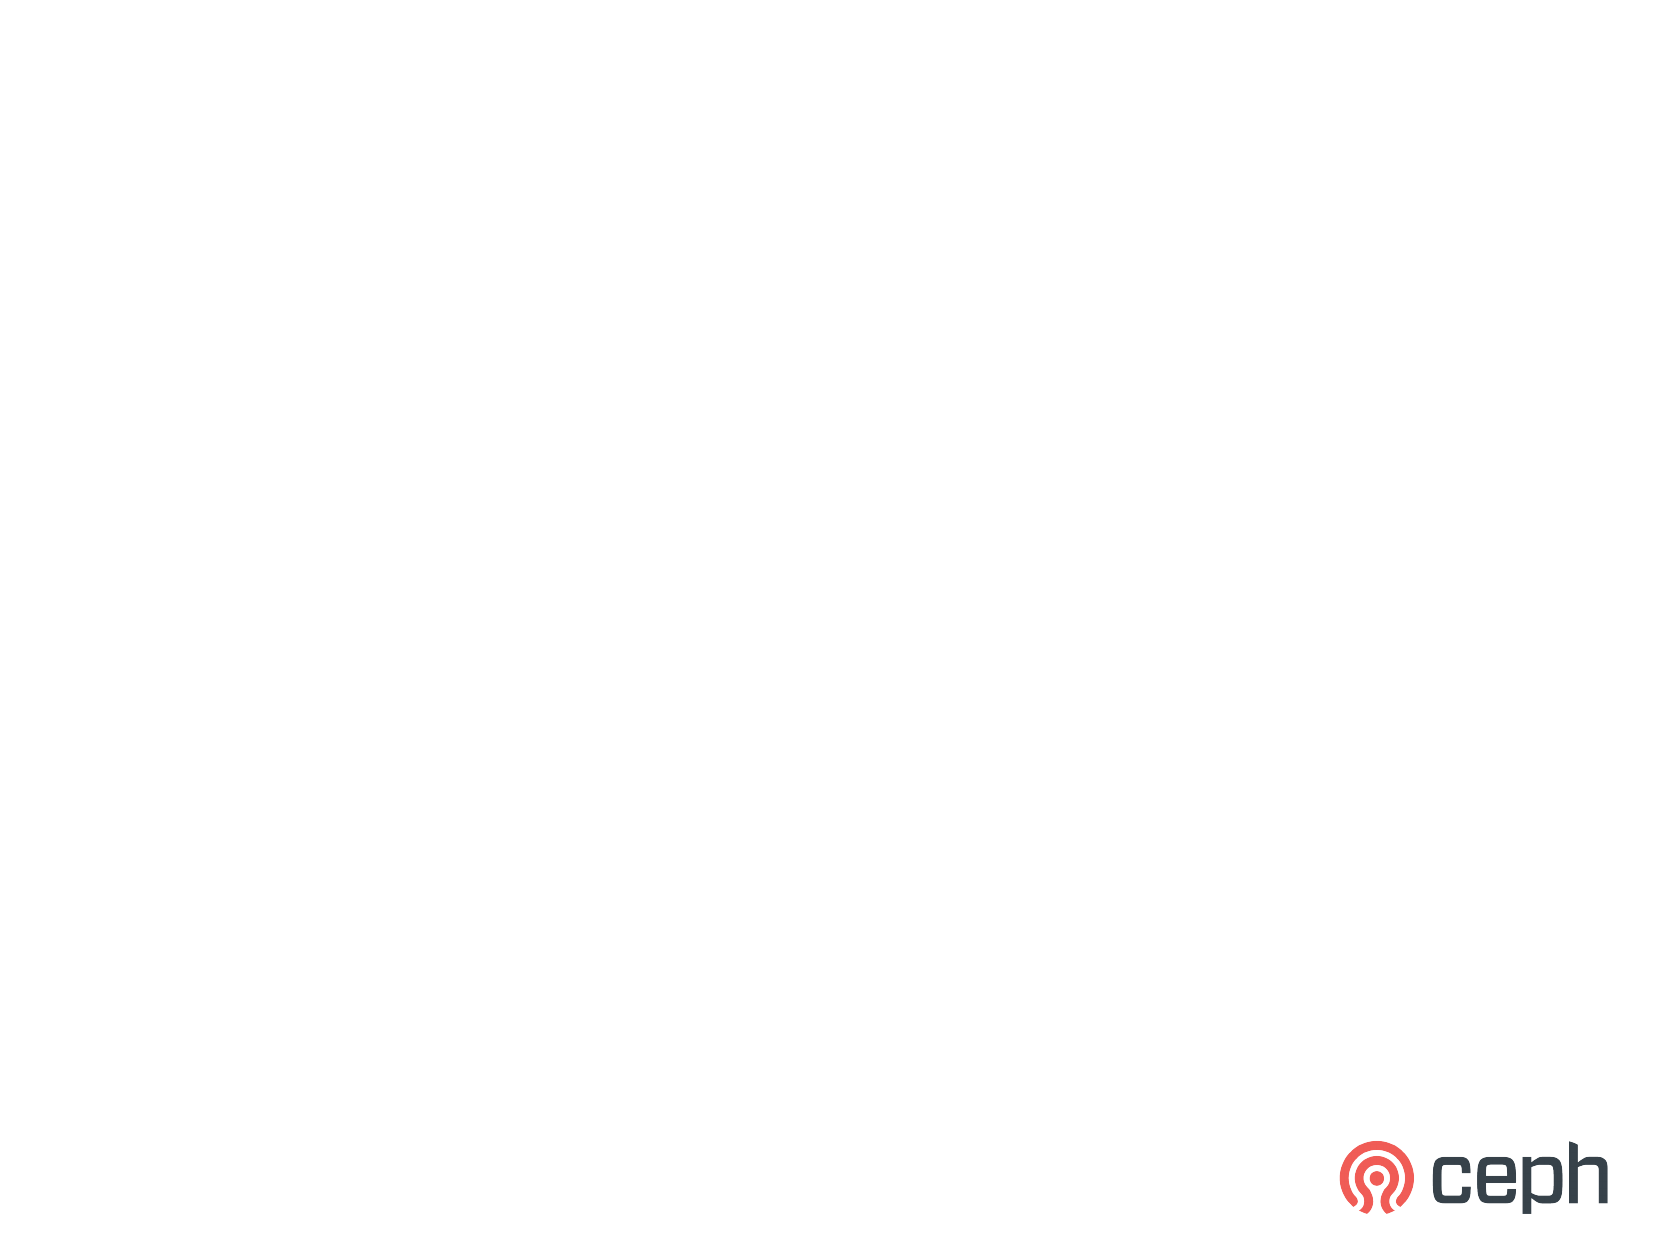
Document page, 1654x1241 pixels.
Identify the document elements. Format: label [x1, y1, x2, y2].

picture [1293, 1095, 1654, 1241]
